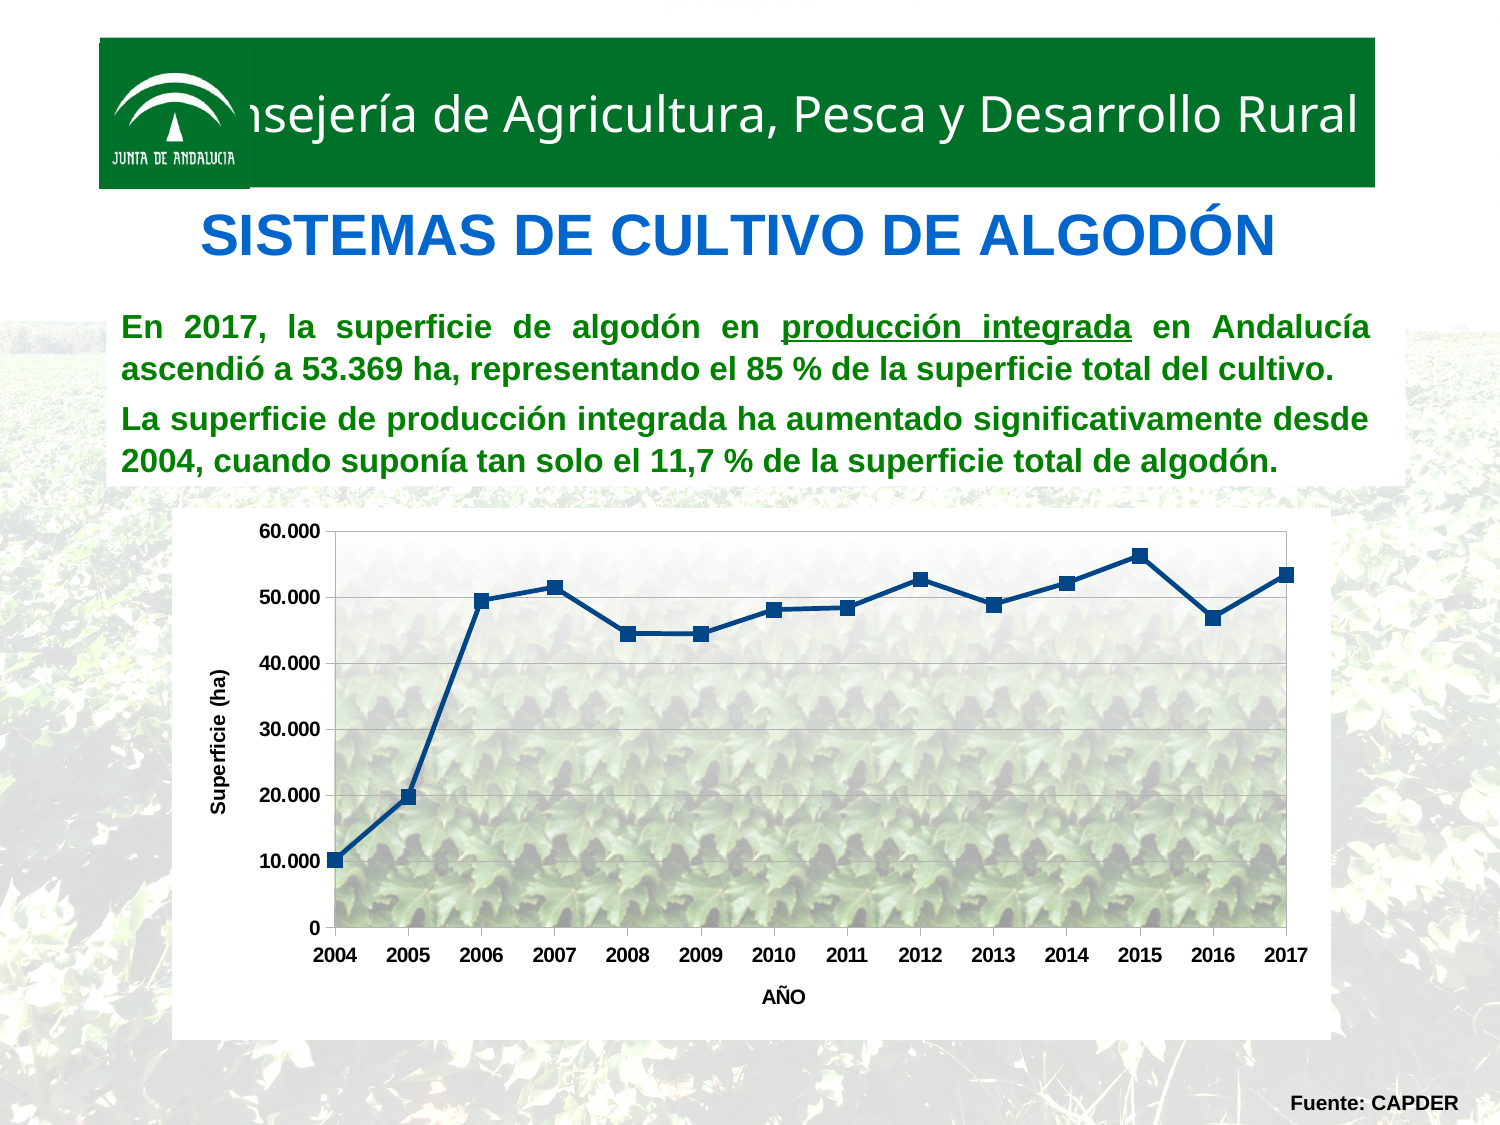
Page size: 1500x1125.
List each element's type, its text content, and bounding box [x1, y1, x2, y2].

text_box Fuente: CAPDER [1275, 1081, 1500, 1123]
list SISTEMAS DE CULTIVO DE ALGODÓN [59, 200, 1418, 296]
text_box En 2017, la superficie de algodón en producción integrada en Andalucía ascendió a 53.369 ha, representando el 85 % de la superficie total del cultivo. La superficie de producción integrada ha aumentado significativamente desde 2004, cuando suponía tan solo el 11,7 % de la superficie total de algodón. [106, 296, 1406, 487]
picture [0, 0, 1500, 1125]
title Consejería de Agricultura, Pesca y Desarrollo Rural [99, 37, 1375, 188]
